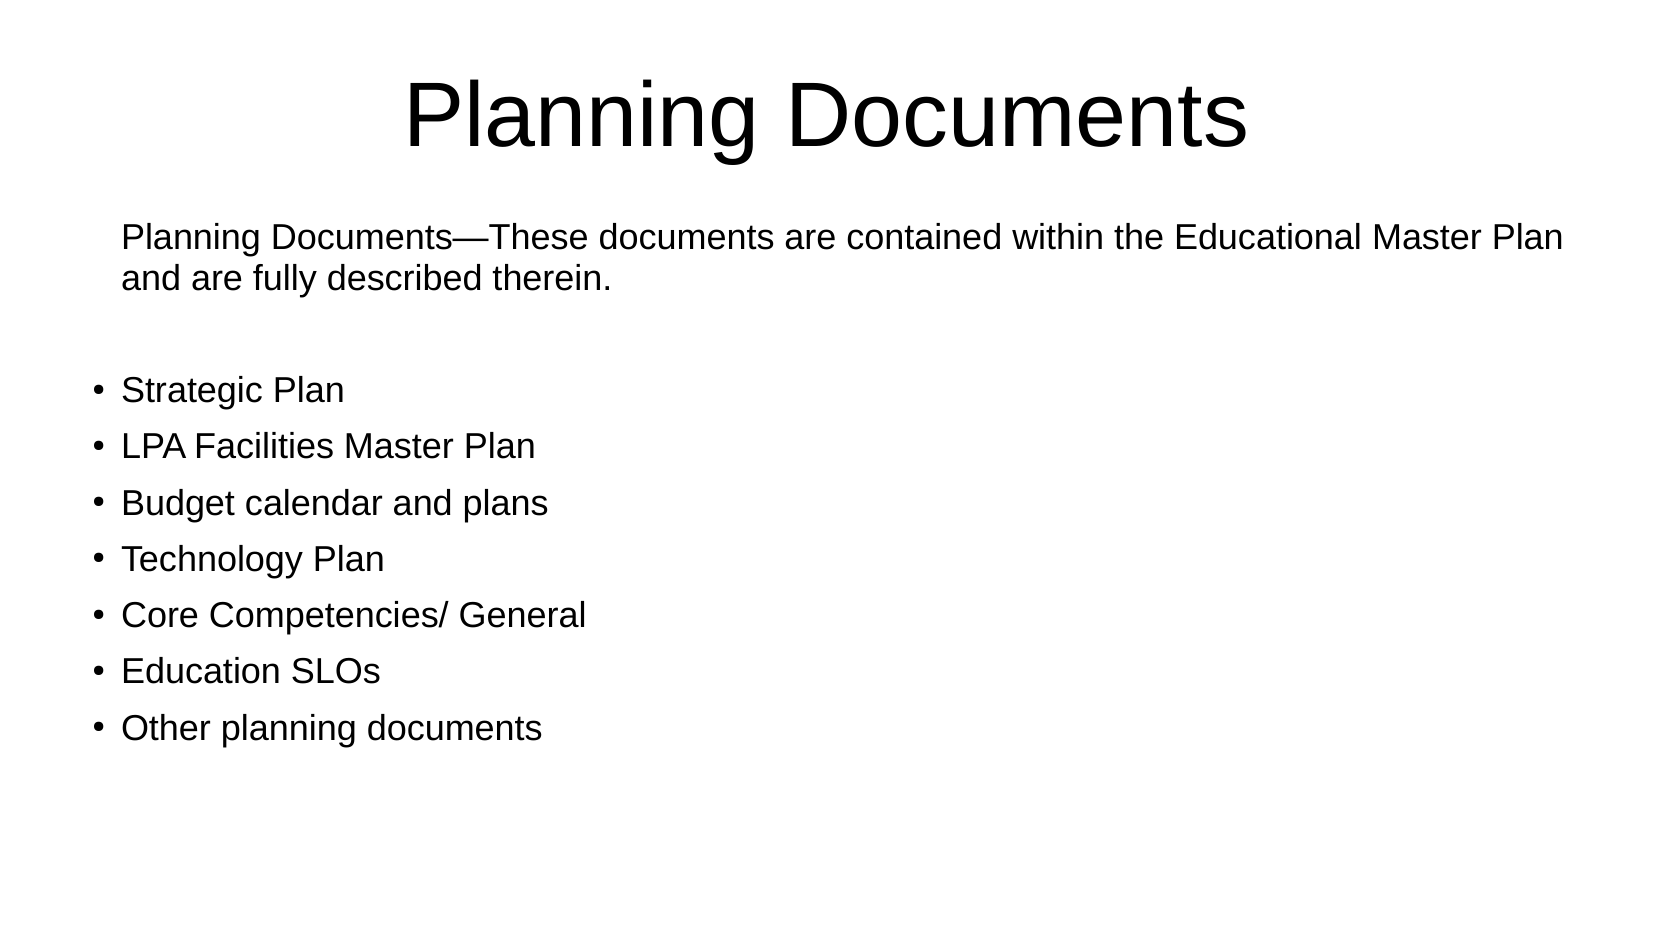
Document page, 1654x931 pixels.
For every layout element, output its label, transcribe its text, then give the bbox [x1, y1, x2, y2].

title Planning Documents [82, 37, 1571, 193]
list Planning Documents—These documents are contained within the Educational Master Plan and are fully described therein. Strategic Plan LPA Facilities Master Plan Budget calendar and plans Technology Plan Core Competencies/ General Education SLOs Other planning documents [82, 217, 1571, 758]
